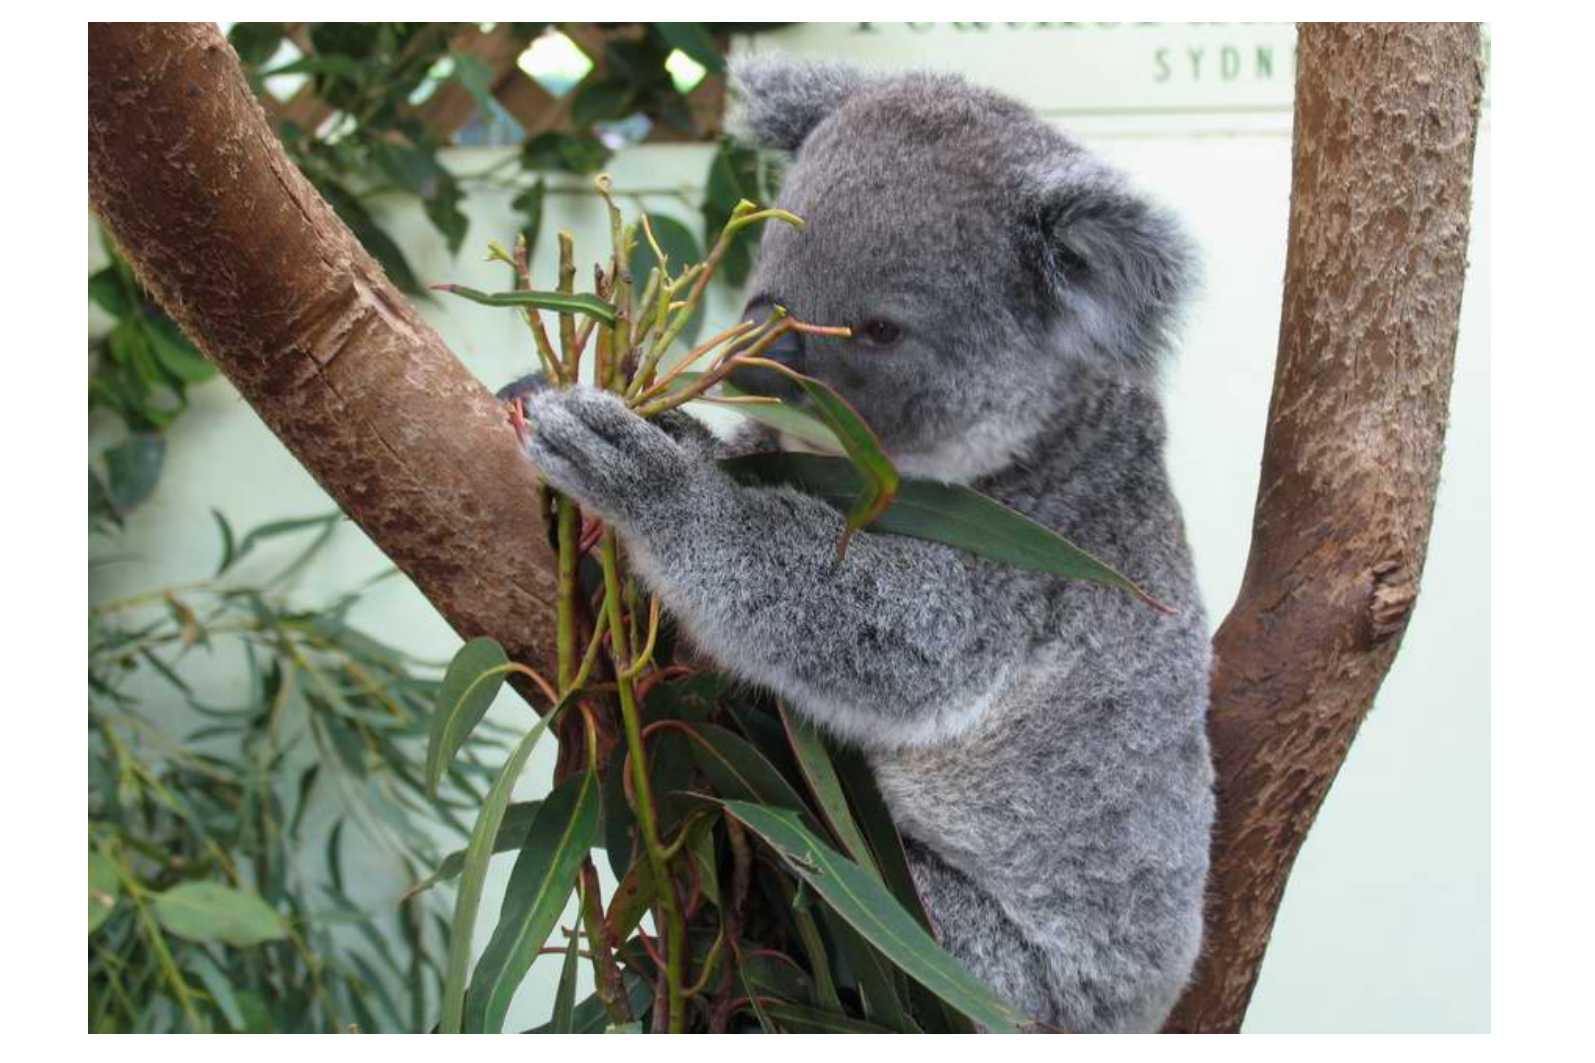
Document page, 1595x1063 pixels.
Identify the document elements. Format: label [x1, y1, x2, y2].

picture [88, 22, 1491, 1034]
